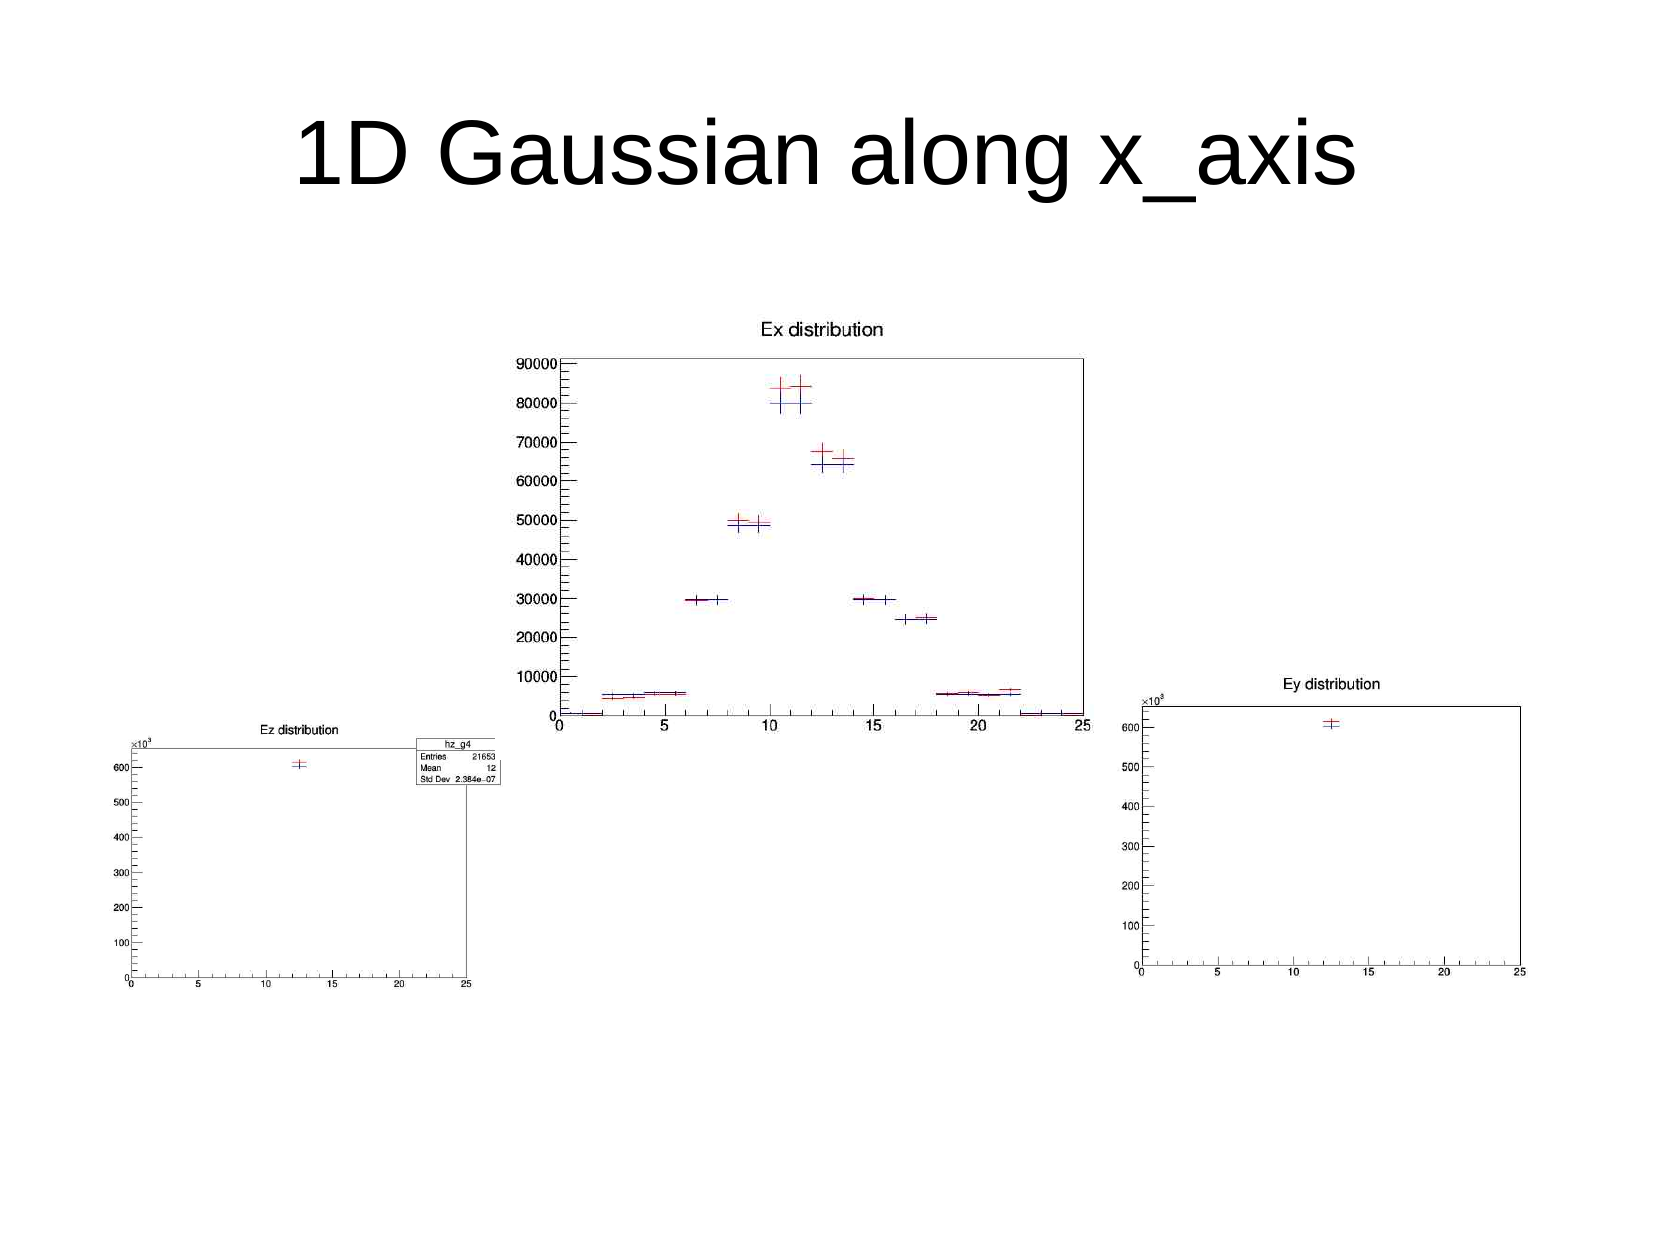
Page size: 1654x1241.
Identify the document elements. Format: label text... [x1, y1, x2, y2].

picture [90, 314, 1567, 1006]
title 1D Gaussian along x_axis [82, 49, 1571, 257]
